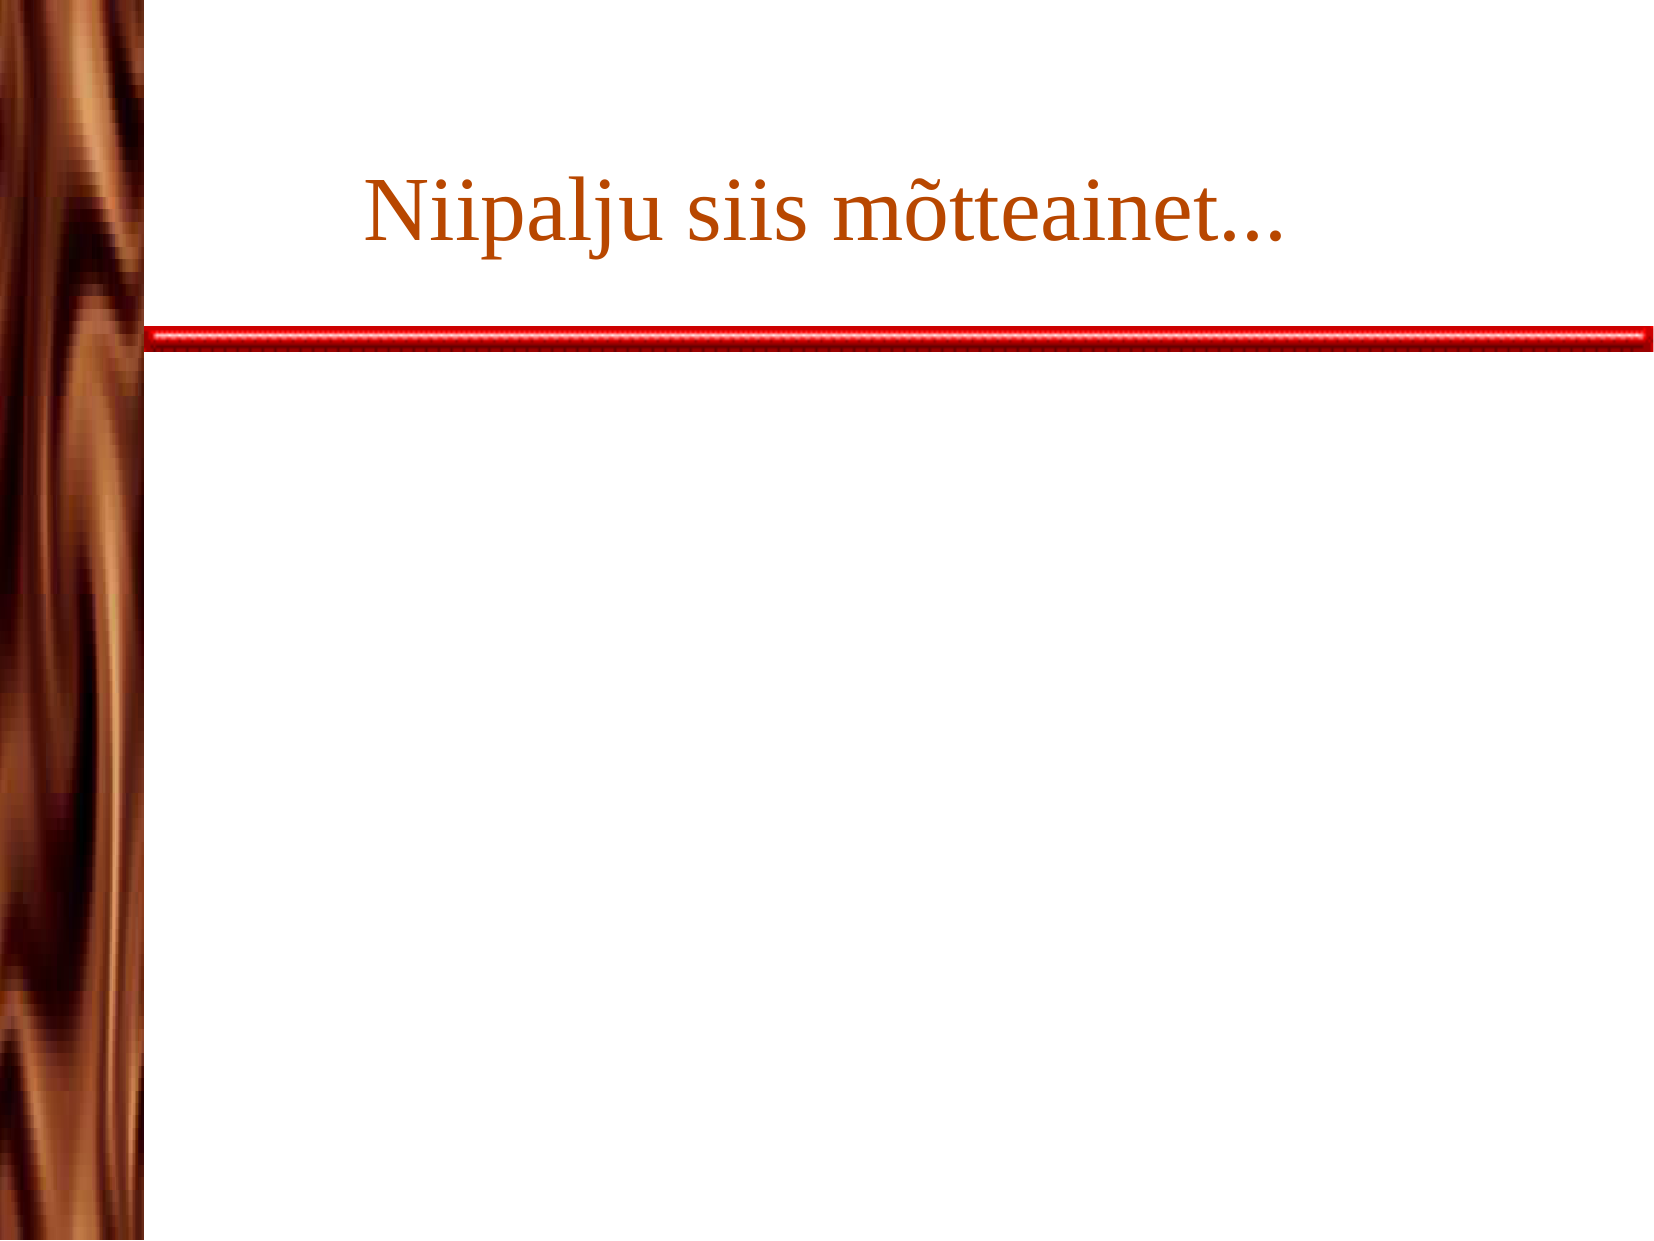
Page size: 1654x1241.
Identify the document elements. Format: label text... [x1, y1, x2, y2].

title Niipalju siis mõtteainet... [121, 98, 1532, 314]
picture [0, 0, 1654, 1240]
